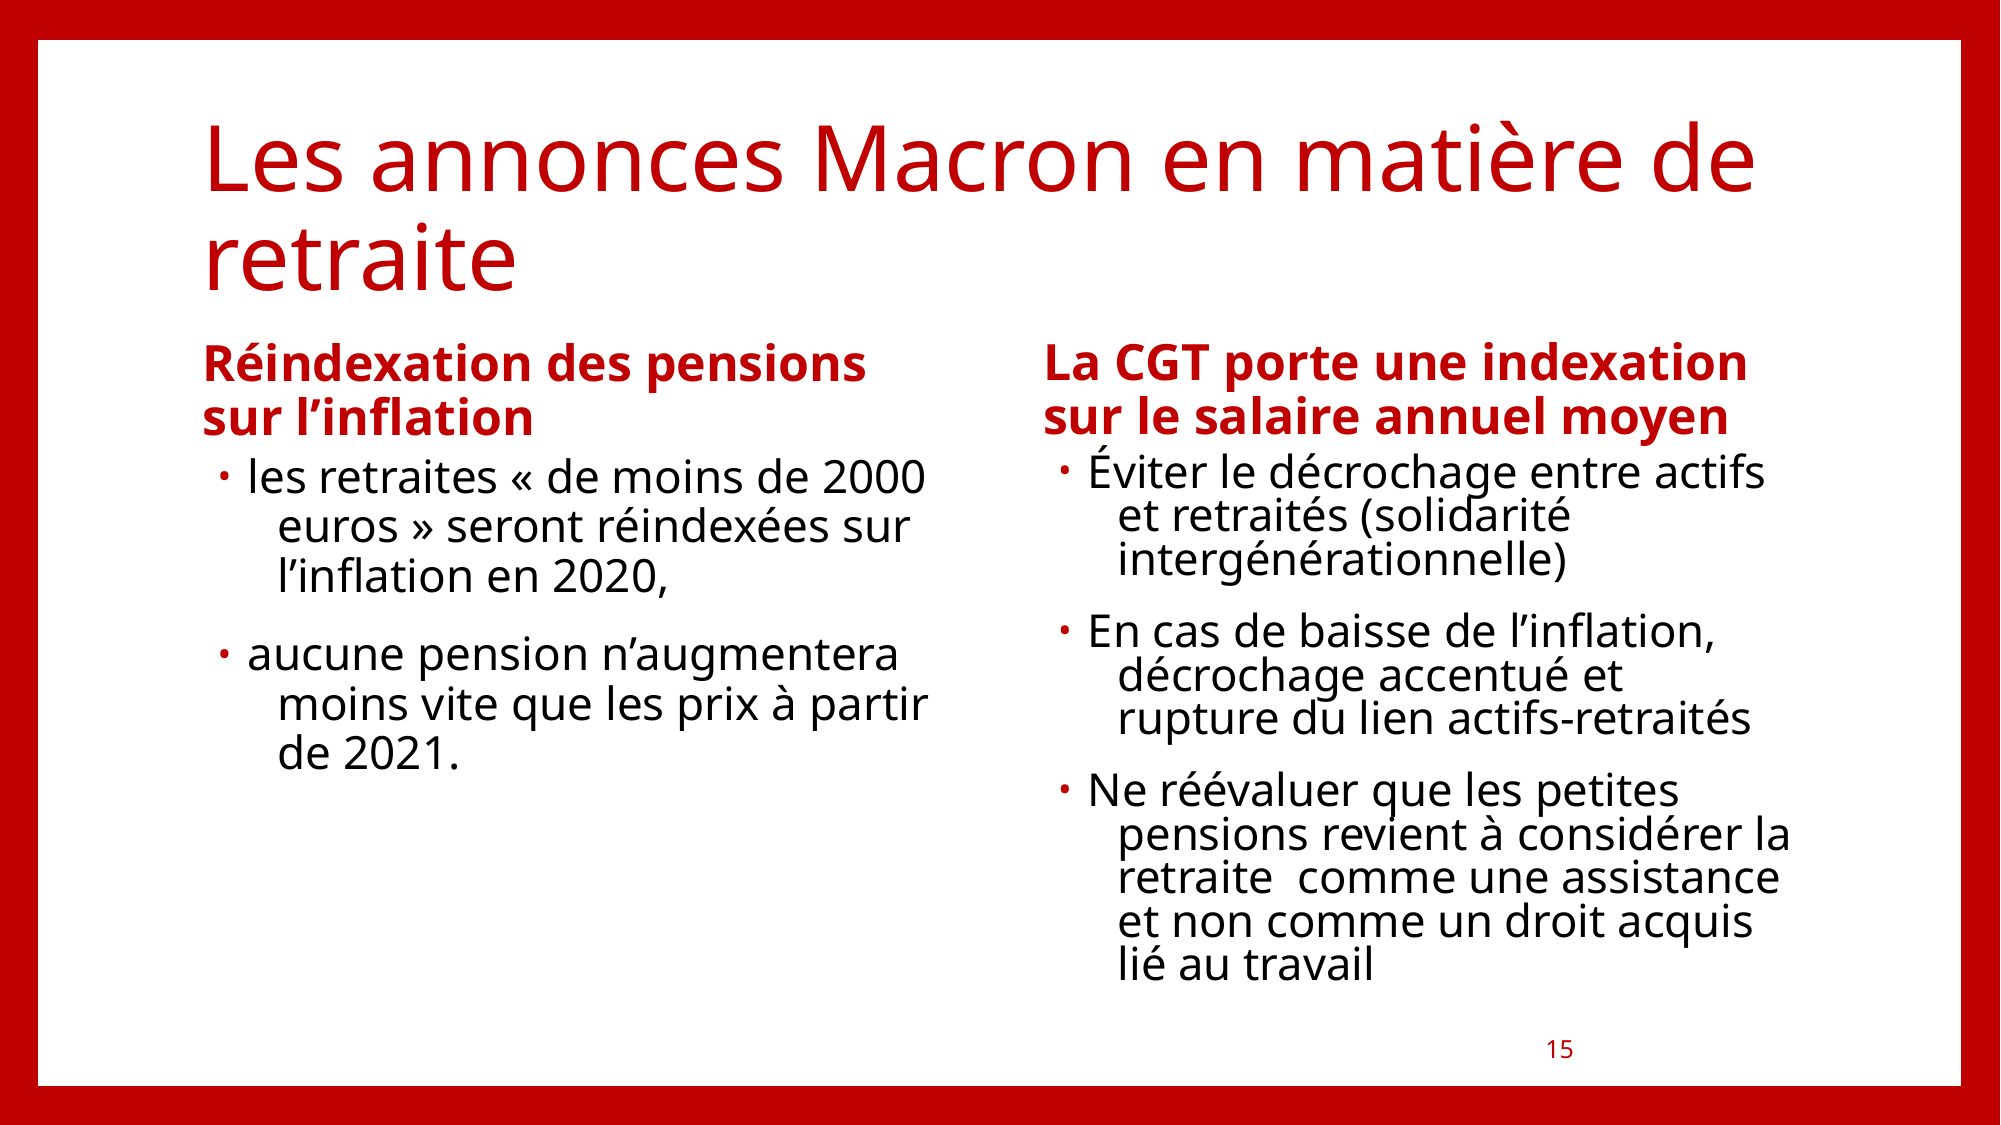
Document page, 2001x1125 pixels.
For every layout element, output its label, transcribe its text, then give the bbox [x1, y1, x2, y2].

title Les annonces Macron en matière de retraite [187, 99, 1808, 323]
list Réindexation des pensions sur l’inflation [187, 328, 968, 446]
list les retraites « de moins de 2000 euros » seront réindexées sur l’inflation en 2020, aucune pension n’augmentera moins vite que les prix à partir de 2021. [187, 446, 968, 1002]
list Éviter le décrochage entre actifs et retraités (solidarité intergénérationnelle) En cas de baisse de l’inflation, décrochage accentué et rupture du lien actifs-retraités Ne réévaluer que les petites pensions revient à considérer la retraite comme une assistance et non comme un droit acquis lié au travail [1028, 446, 1809, 1002]
list La CGT porte une indexation sur le salaire annuel moyen [1028, 327, 1809, 446]
text_box [1530, 1020, 1811, 1081]
